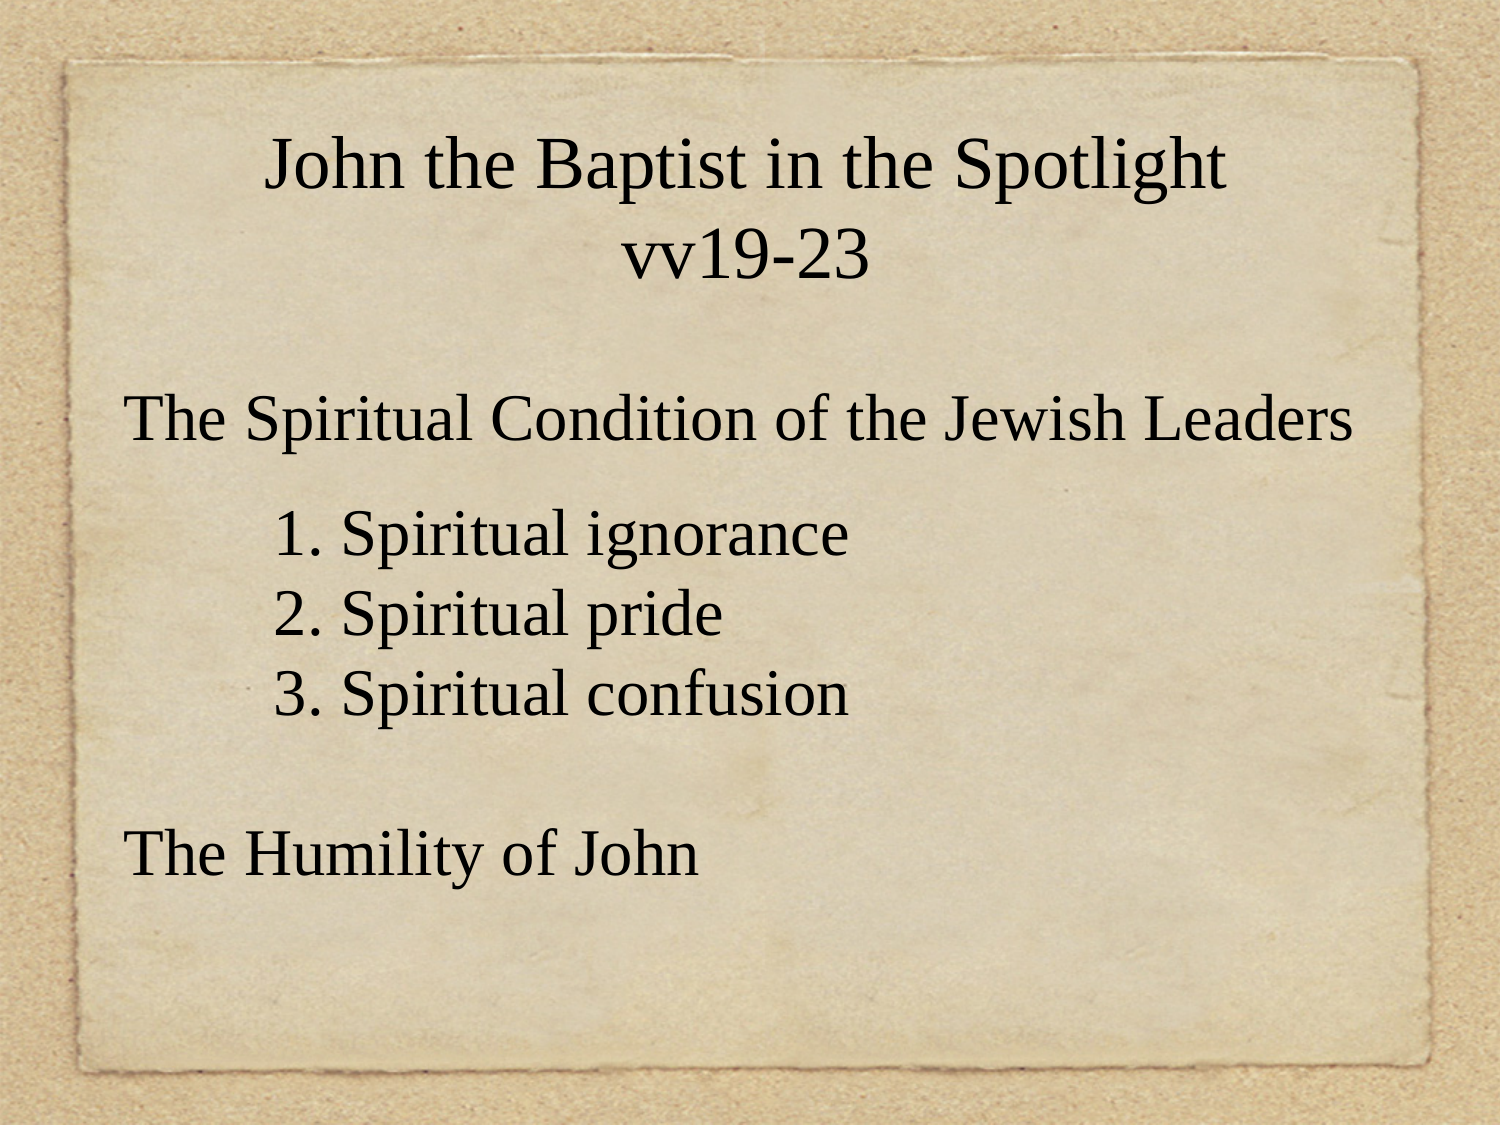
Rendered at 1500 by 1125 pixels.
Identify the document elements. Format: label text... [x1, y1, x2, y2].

text_box John the Baptist in the Spotlight vv19-23 The Spiritual Condition of the Jewish Leaders 1. Spiritual ignorance 2. Spiritual pride 3. Spiritual confusion The Humility of John [108, 106, 1384, 937]
picture [0, 0, 1500, 1125]
